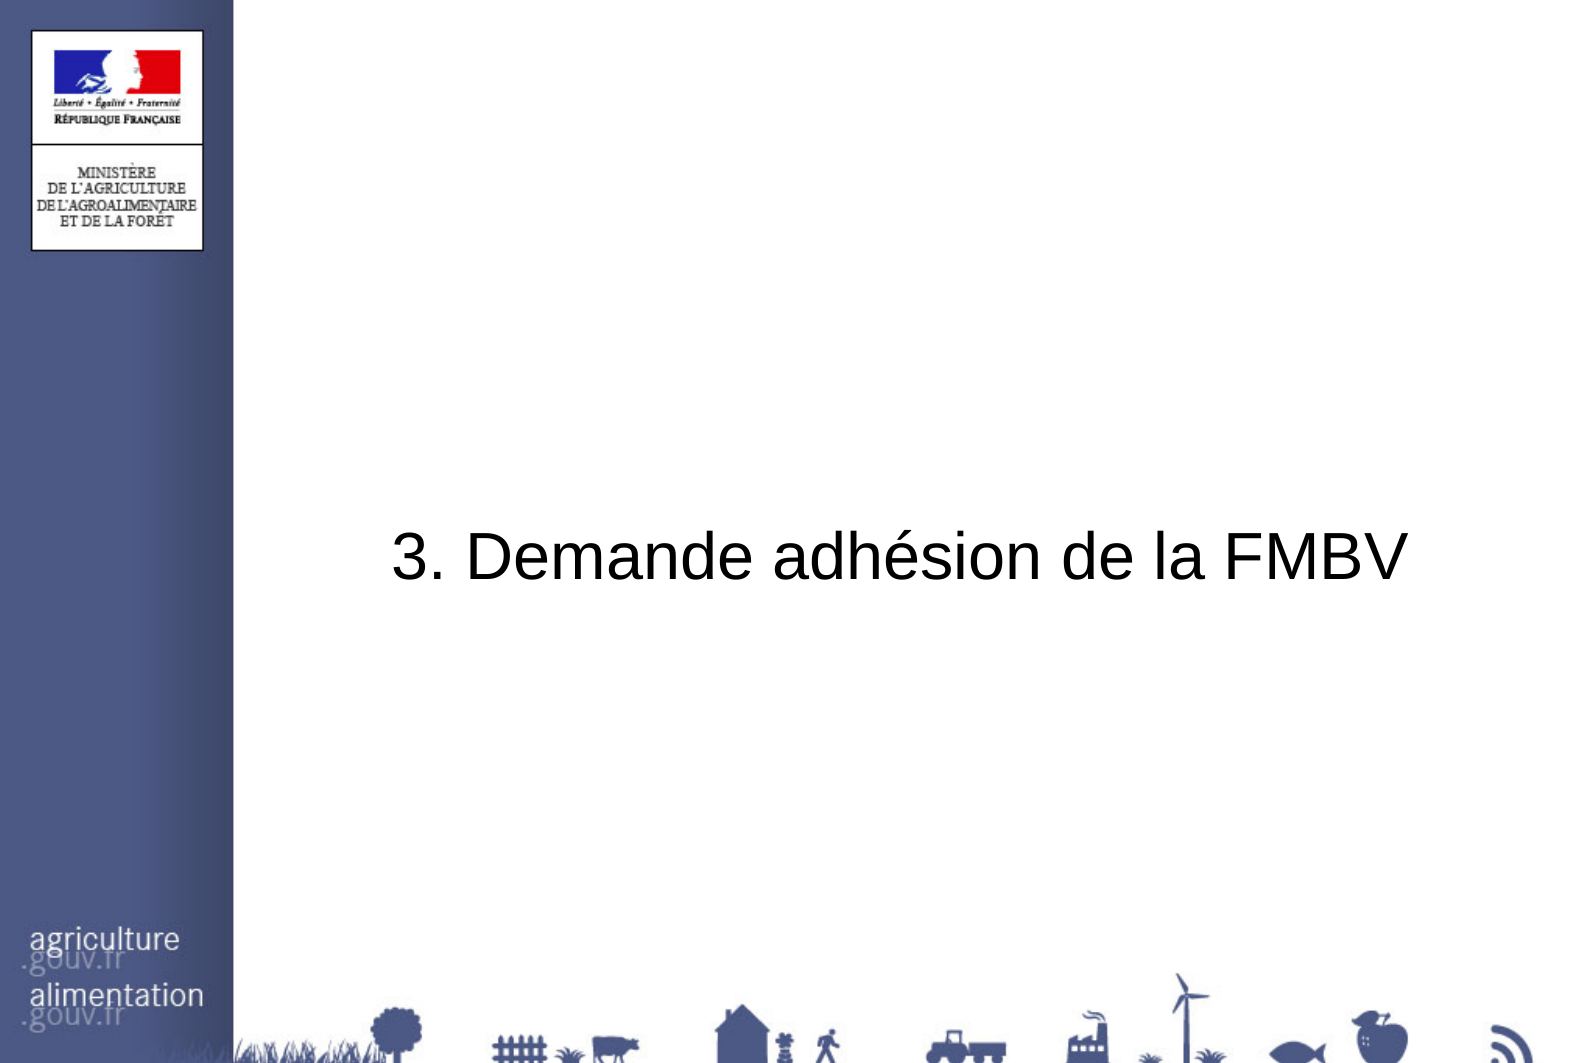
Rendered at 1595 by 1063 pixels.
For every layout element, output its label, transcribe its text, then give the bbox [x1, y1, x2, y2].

subtitle 3. Demande adhésion de la FMBV [265, 248, 1536, 866]
picture [0, 0, 1595, 1063]
